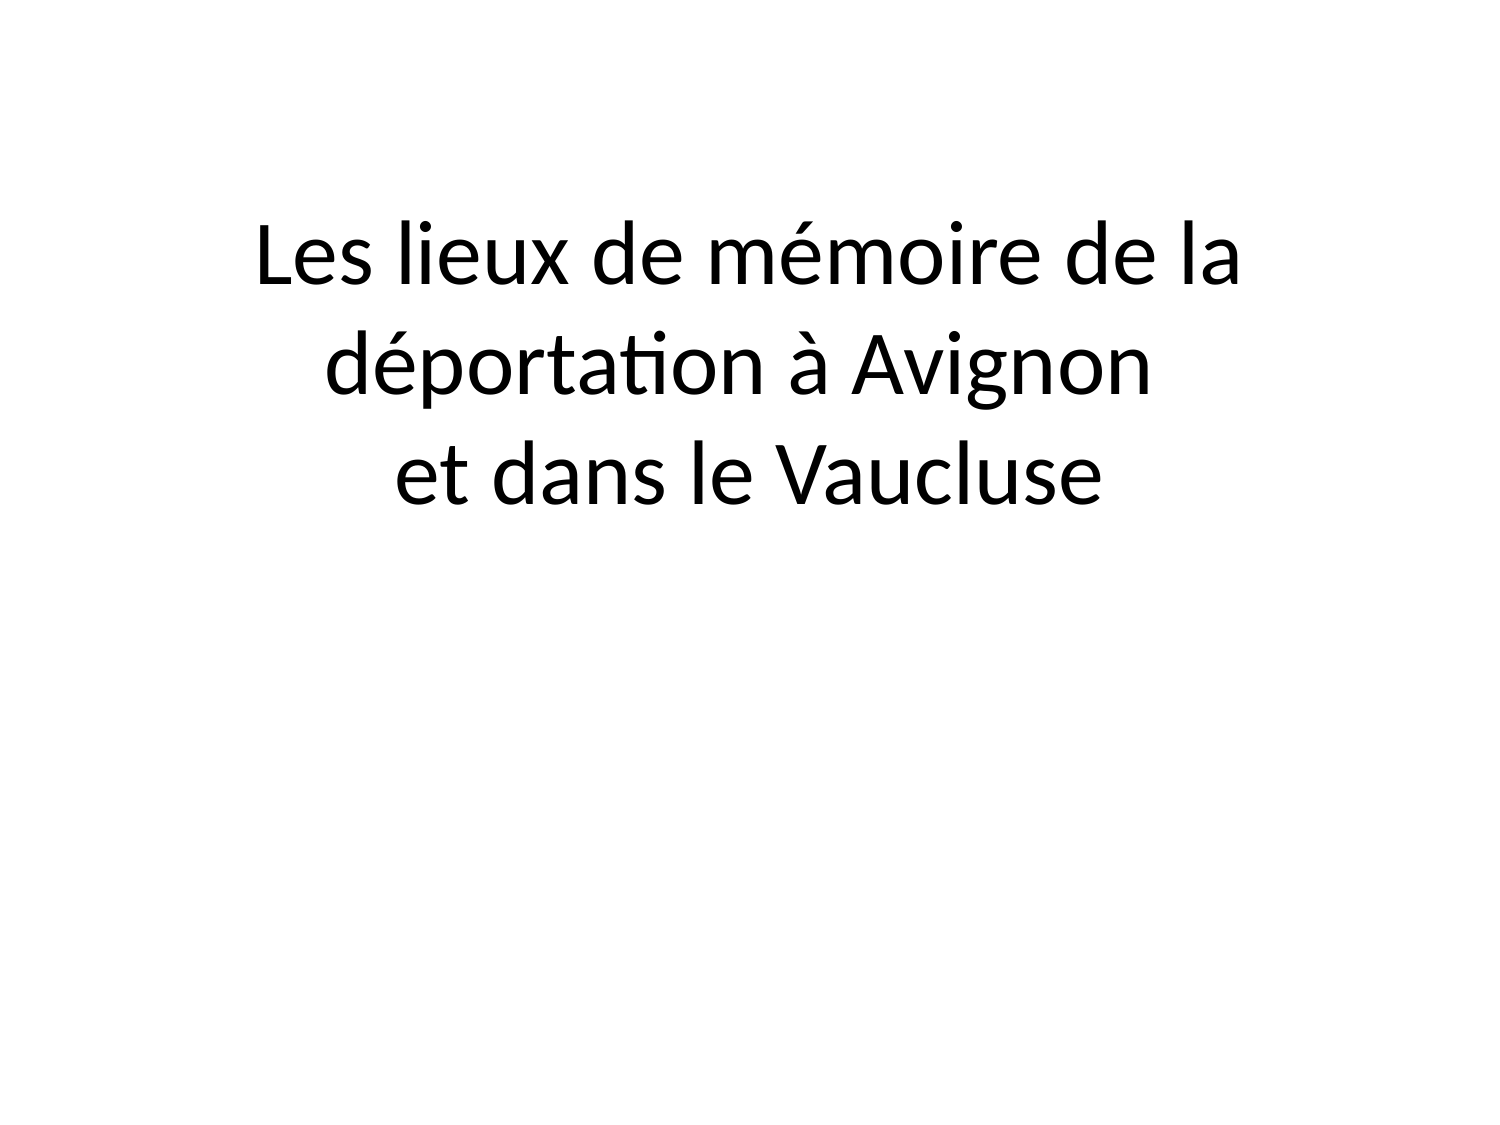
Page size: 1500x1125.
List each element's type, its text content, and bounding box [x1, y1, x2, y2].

text_box Les lieux de mémoire de la déportation à Avignon et dans le Vaucluse [112, 125, 1388, 591]
